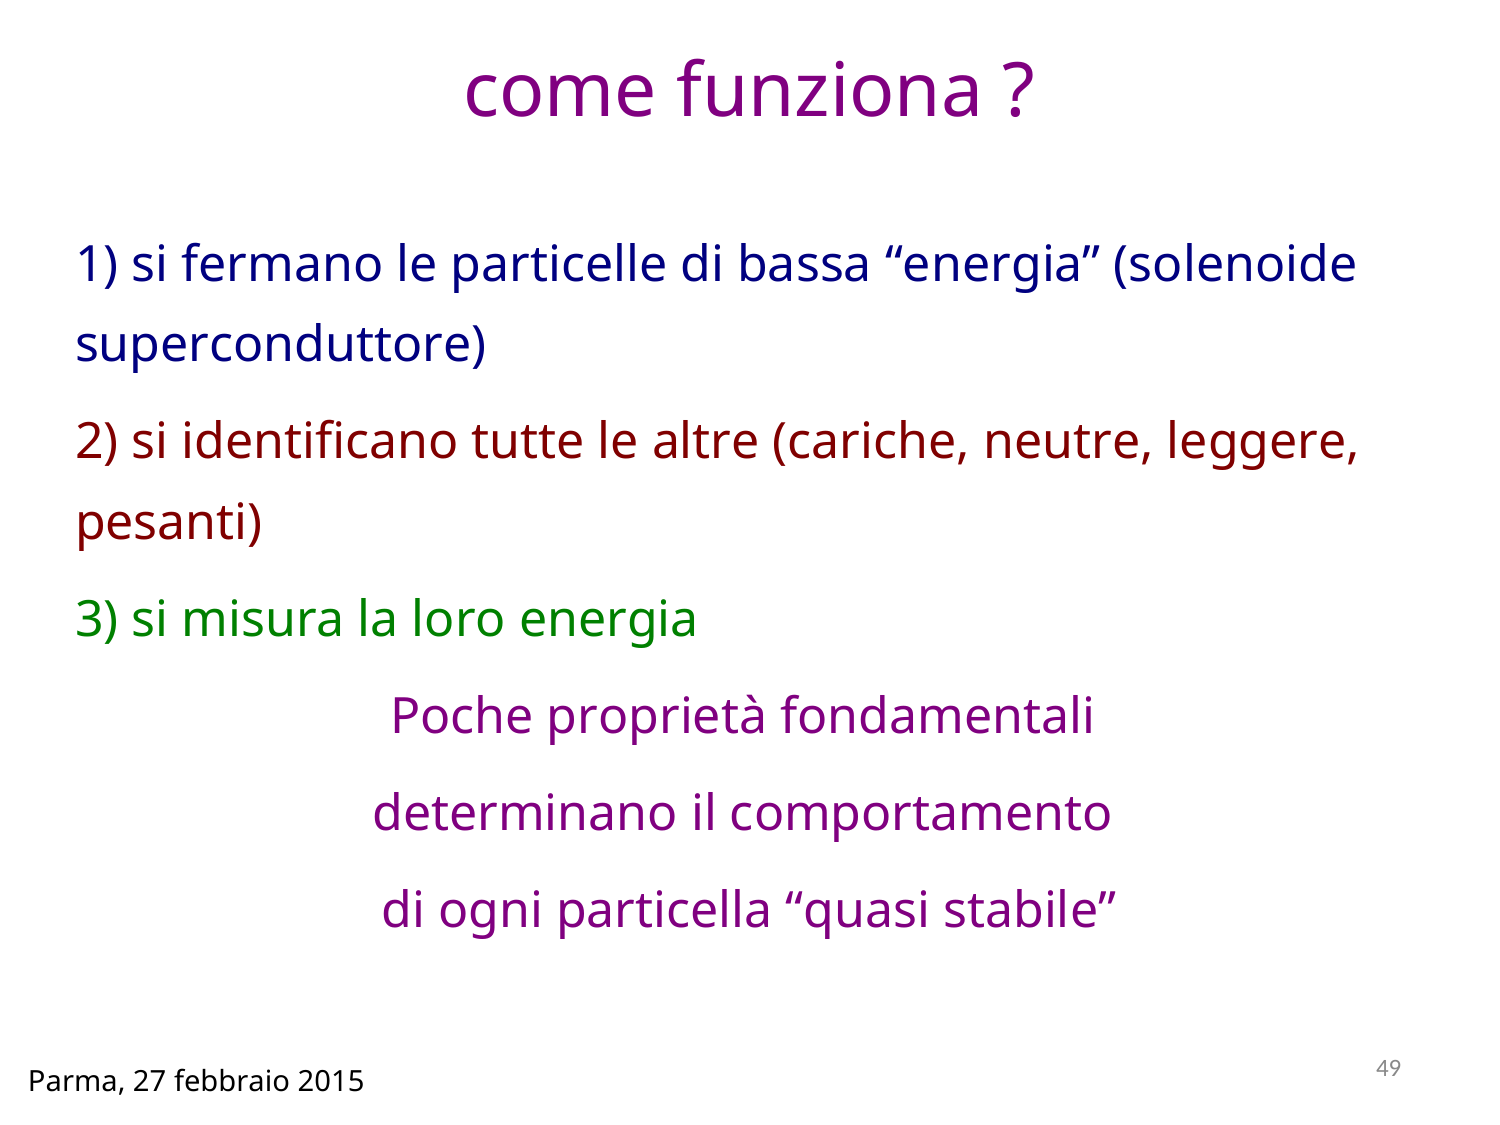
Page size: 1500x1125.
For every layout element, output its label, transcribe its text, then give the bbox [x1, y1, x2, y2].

text_box 1) si fermano le particelle di bassa “energia” (solenoide superconduttore) 2) si identificano tutte le altre (cariche, neutre, leggere, pesanti) 3) si misura la loro energia Poche proprietà fondamentali determinano il comportamento di ogni particella “quasi stabile” [75, 124, 1424, 1024]
text_box come funziona ? [75, 4, 1424, 124]
text_box <number> [1074, 1042, 1417, 1095]
